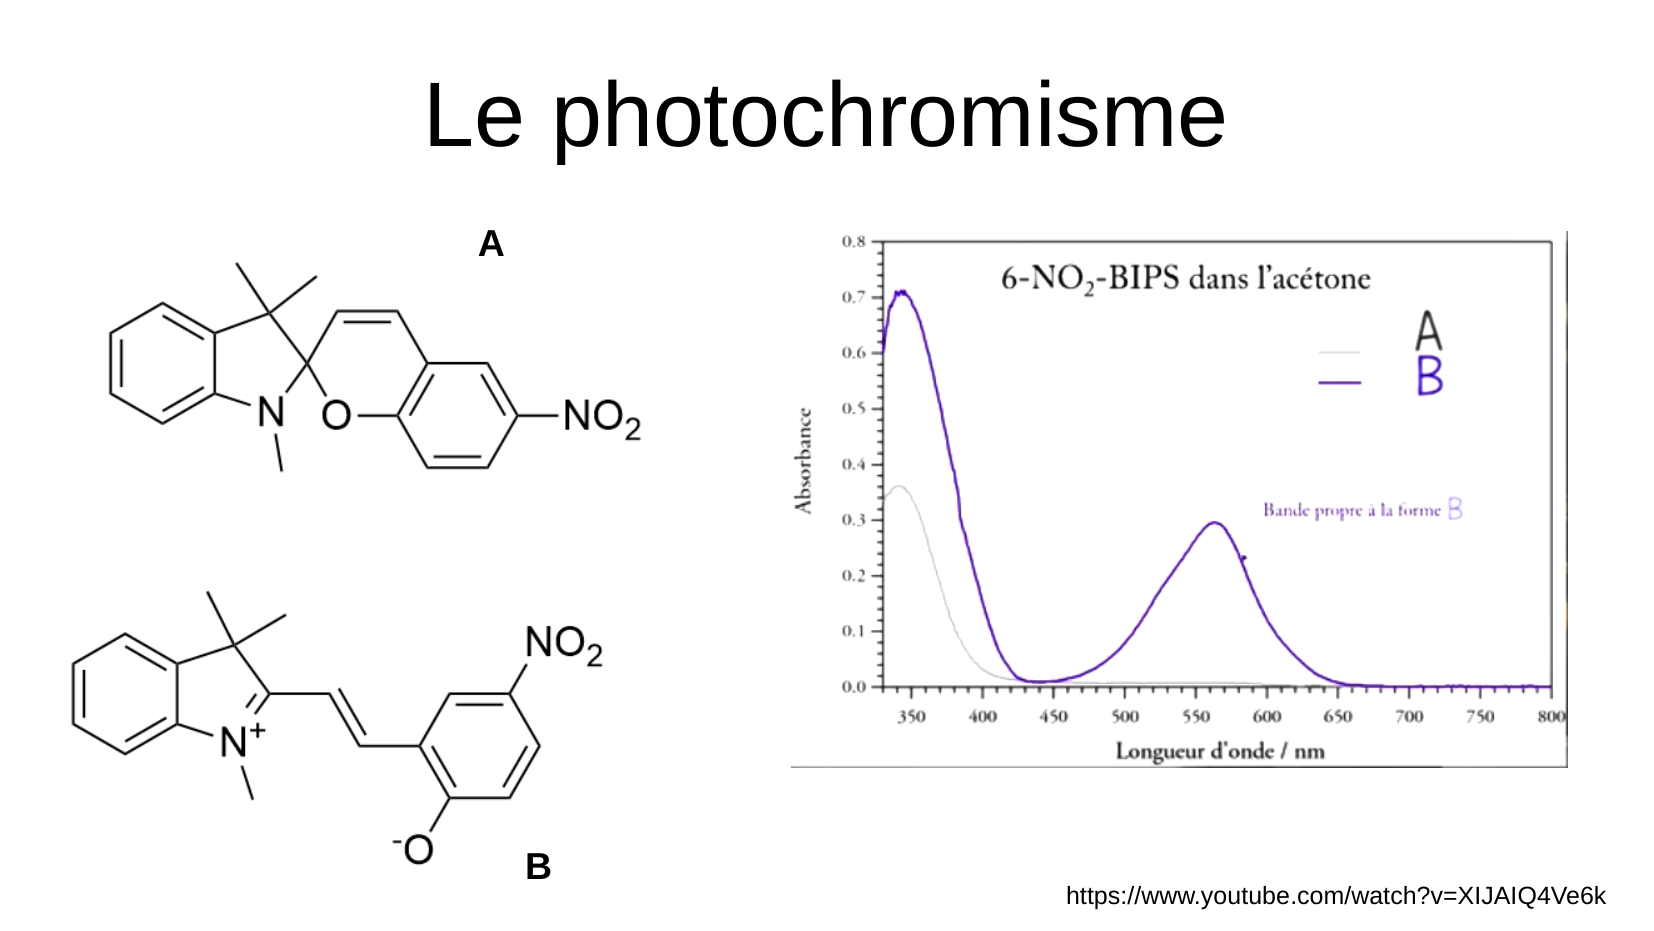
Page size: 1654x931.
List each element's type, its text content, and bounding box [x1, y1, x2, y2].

picture [791, 231, 1568, 768]
picture [86, 224, 662, 524]
text_box B [510, 838, 662, 931]
text_box A [463, 214, 615, 319]
text_box https://www.youtube.com/watch?v=XIJAIQ4Ve6k [1051, 874, 1654, 931]
picture [59, 536, 629, 898]
title Le photochromisme [82, 37, 1571, 193]
